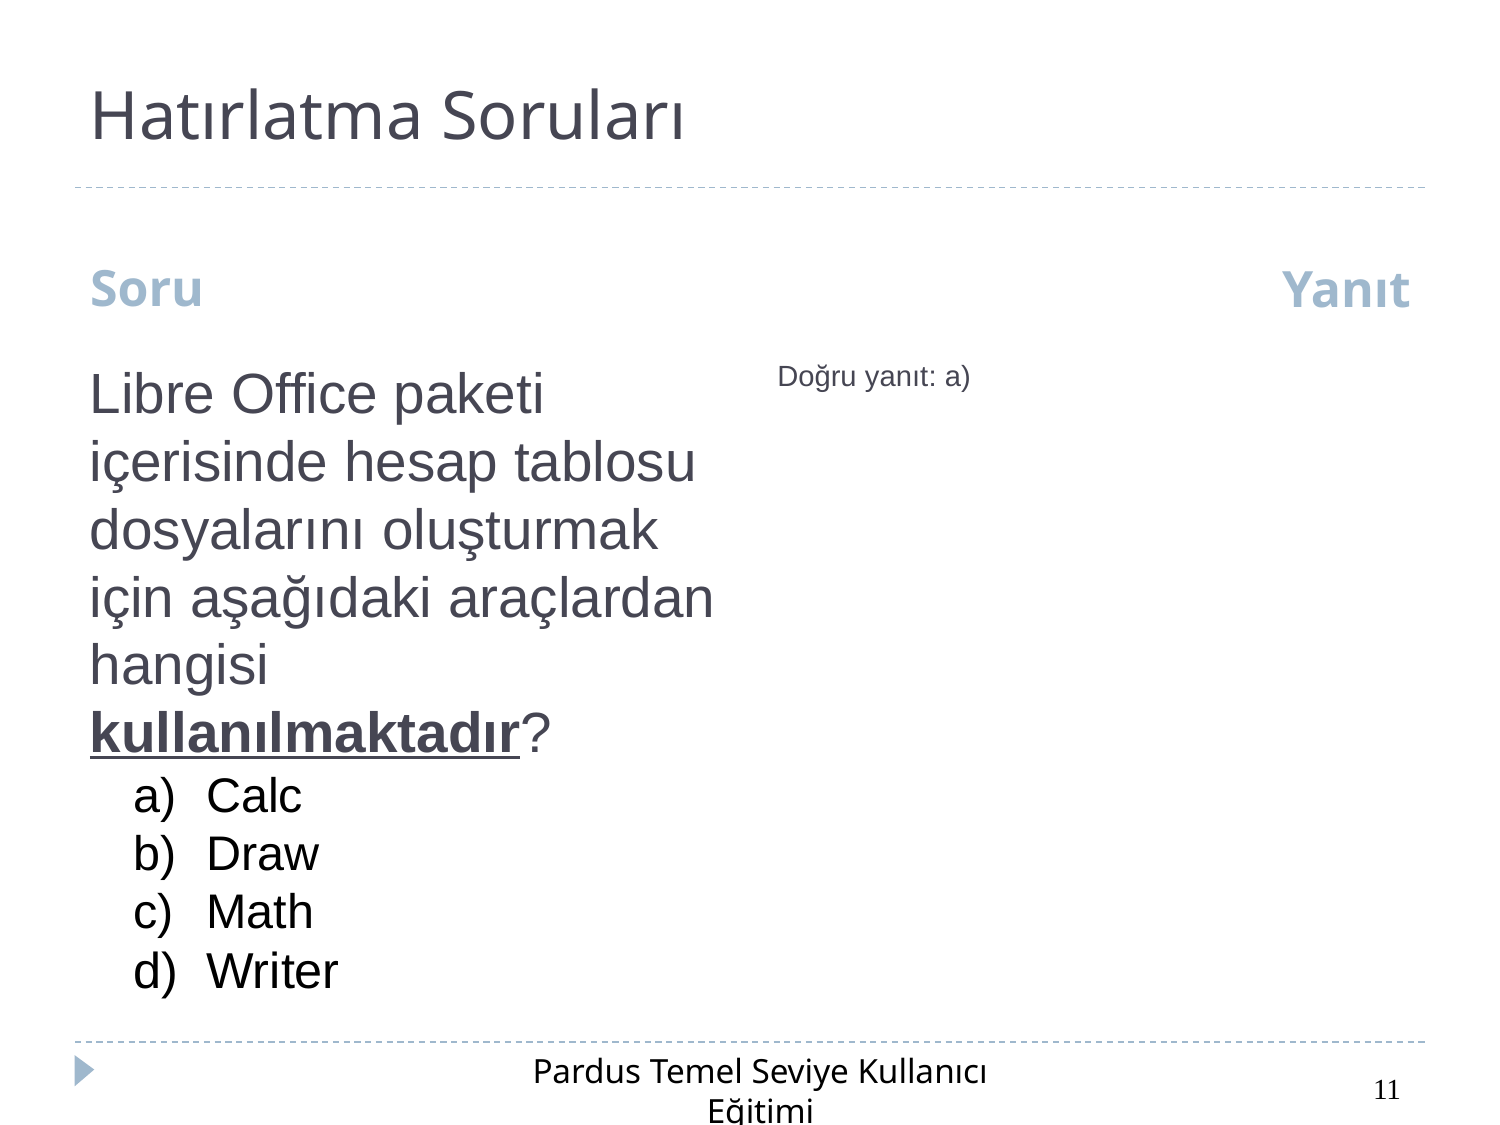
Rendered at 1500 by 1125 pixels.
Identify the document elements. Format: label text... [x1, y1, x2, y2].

title Hatırlatma Soruları [75, 37, 1425, 188]
list Doğru yanıt: a) [762, 350, 1425, 1013]
list Yanıt [762, 212, 1426, 325]
list Soru [75, 210, 738, 324]
list Libre Office paketi içerisinde hesap tablosu dosyalarını oluşturmak için aşağıdaki araçlardan hangisi kullanılmaktadır? Calc Draw Math Writer [75, 350, 738, 1013]
